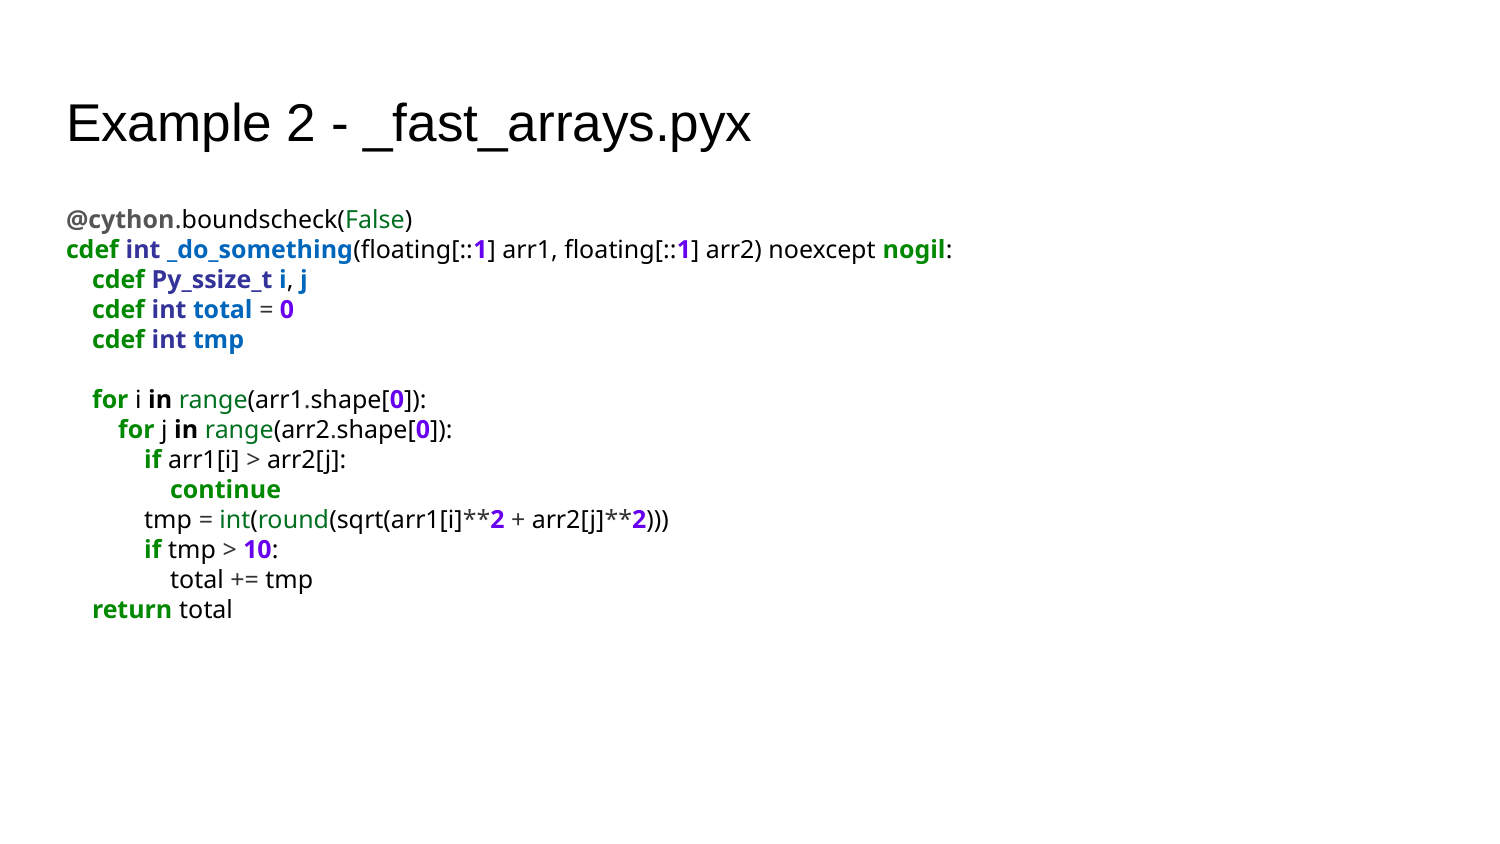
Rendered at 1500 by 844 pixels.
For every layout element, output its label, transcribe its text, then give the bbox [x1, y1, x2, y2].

title Example 2 - _fast_arrays.pyx [51, 72, 1449, 167]
list @cython.boundscheck(False) cdef int _do_something(floating[::1] arr1, floating[::1] arr2) noexcept nogil: cdef Py_ssize_t i, j cdef int total = 0 cdef int tmp for i in range(arr1.shape[0]): for j in range(arr2.shape[0]): if arr1[i] > arr2[j]: continue tmp = int(round(sqrt(arr1[i]**2 + arr2[j]**2))) if tmp > 10: total += tmp return total [51, 189, 1449, 750]
